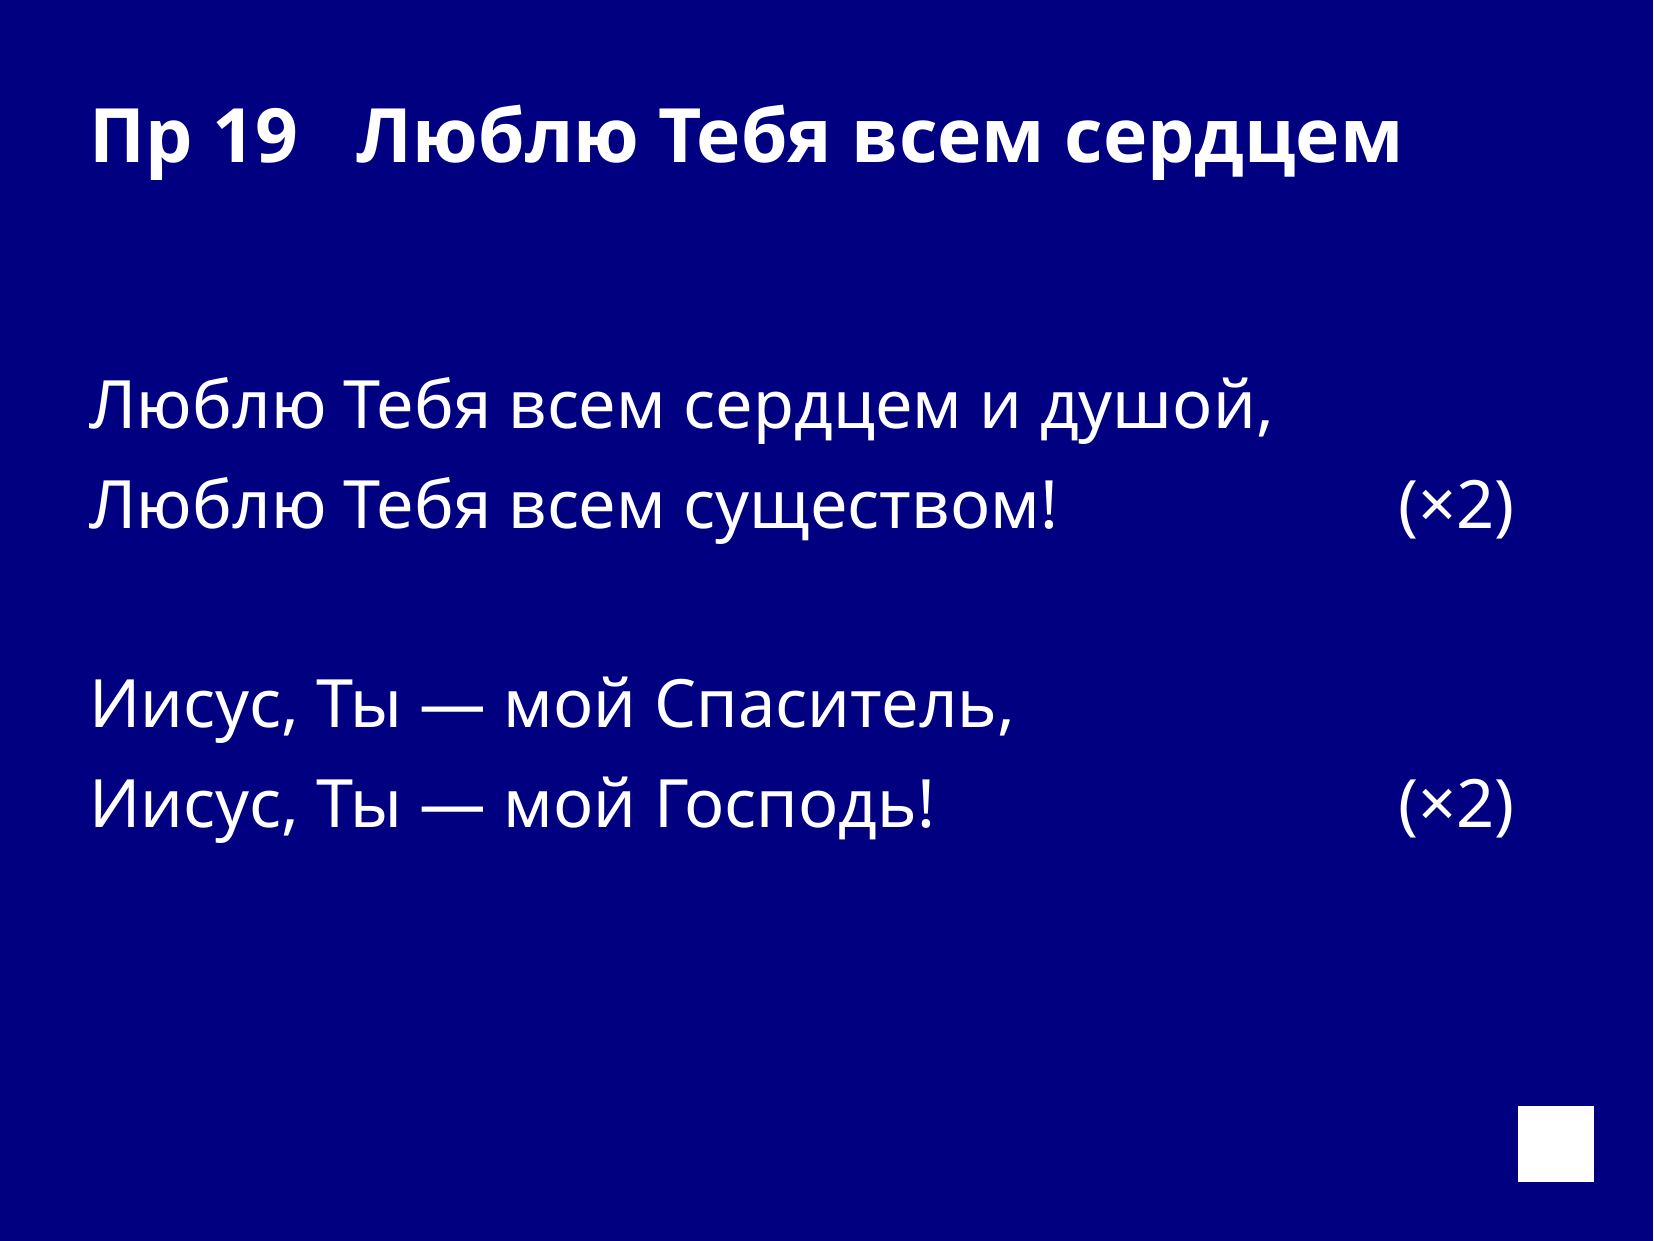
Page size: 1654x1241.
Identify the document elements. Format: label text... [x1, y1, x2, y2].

text_box Люблю Тебя всем сердцем и душой, Люблю Тебя всем существом! (×2) Иисус, Ты — мой Спаситель, Иисус, Ты — мой Господь! (×2) [75, 188, 1576, 1163]
text_box [1518, 1106, 1594, 1182]
text_box Пр 19 Люблю Тебя всем сердцем [75, 75, 1653, 188]
